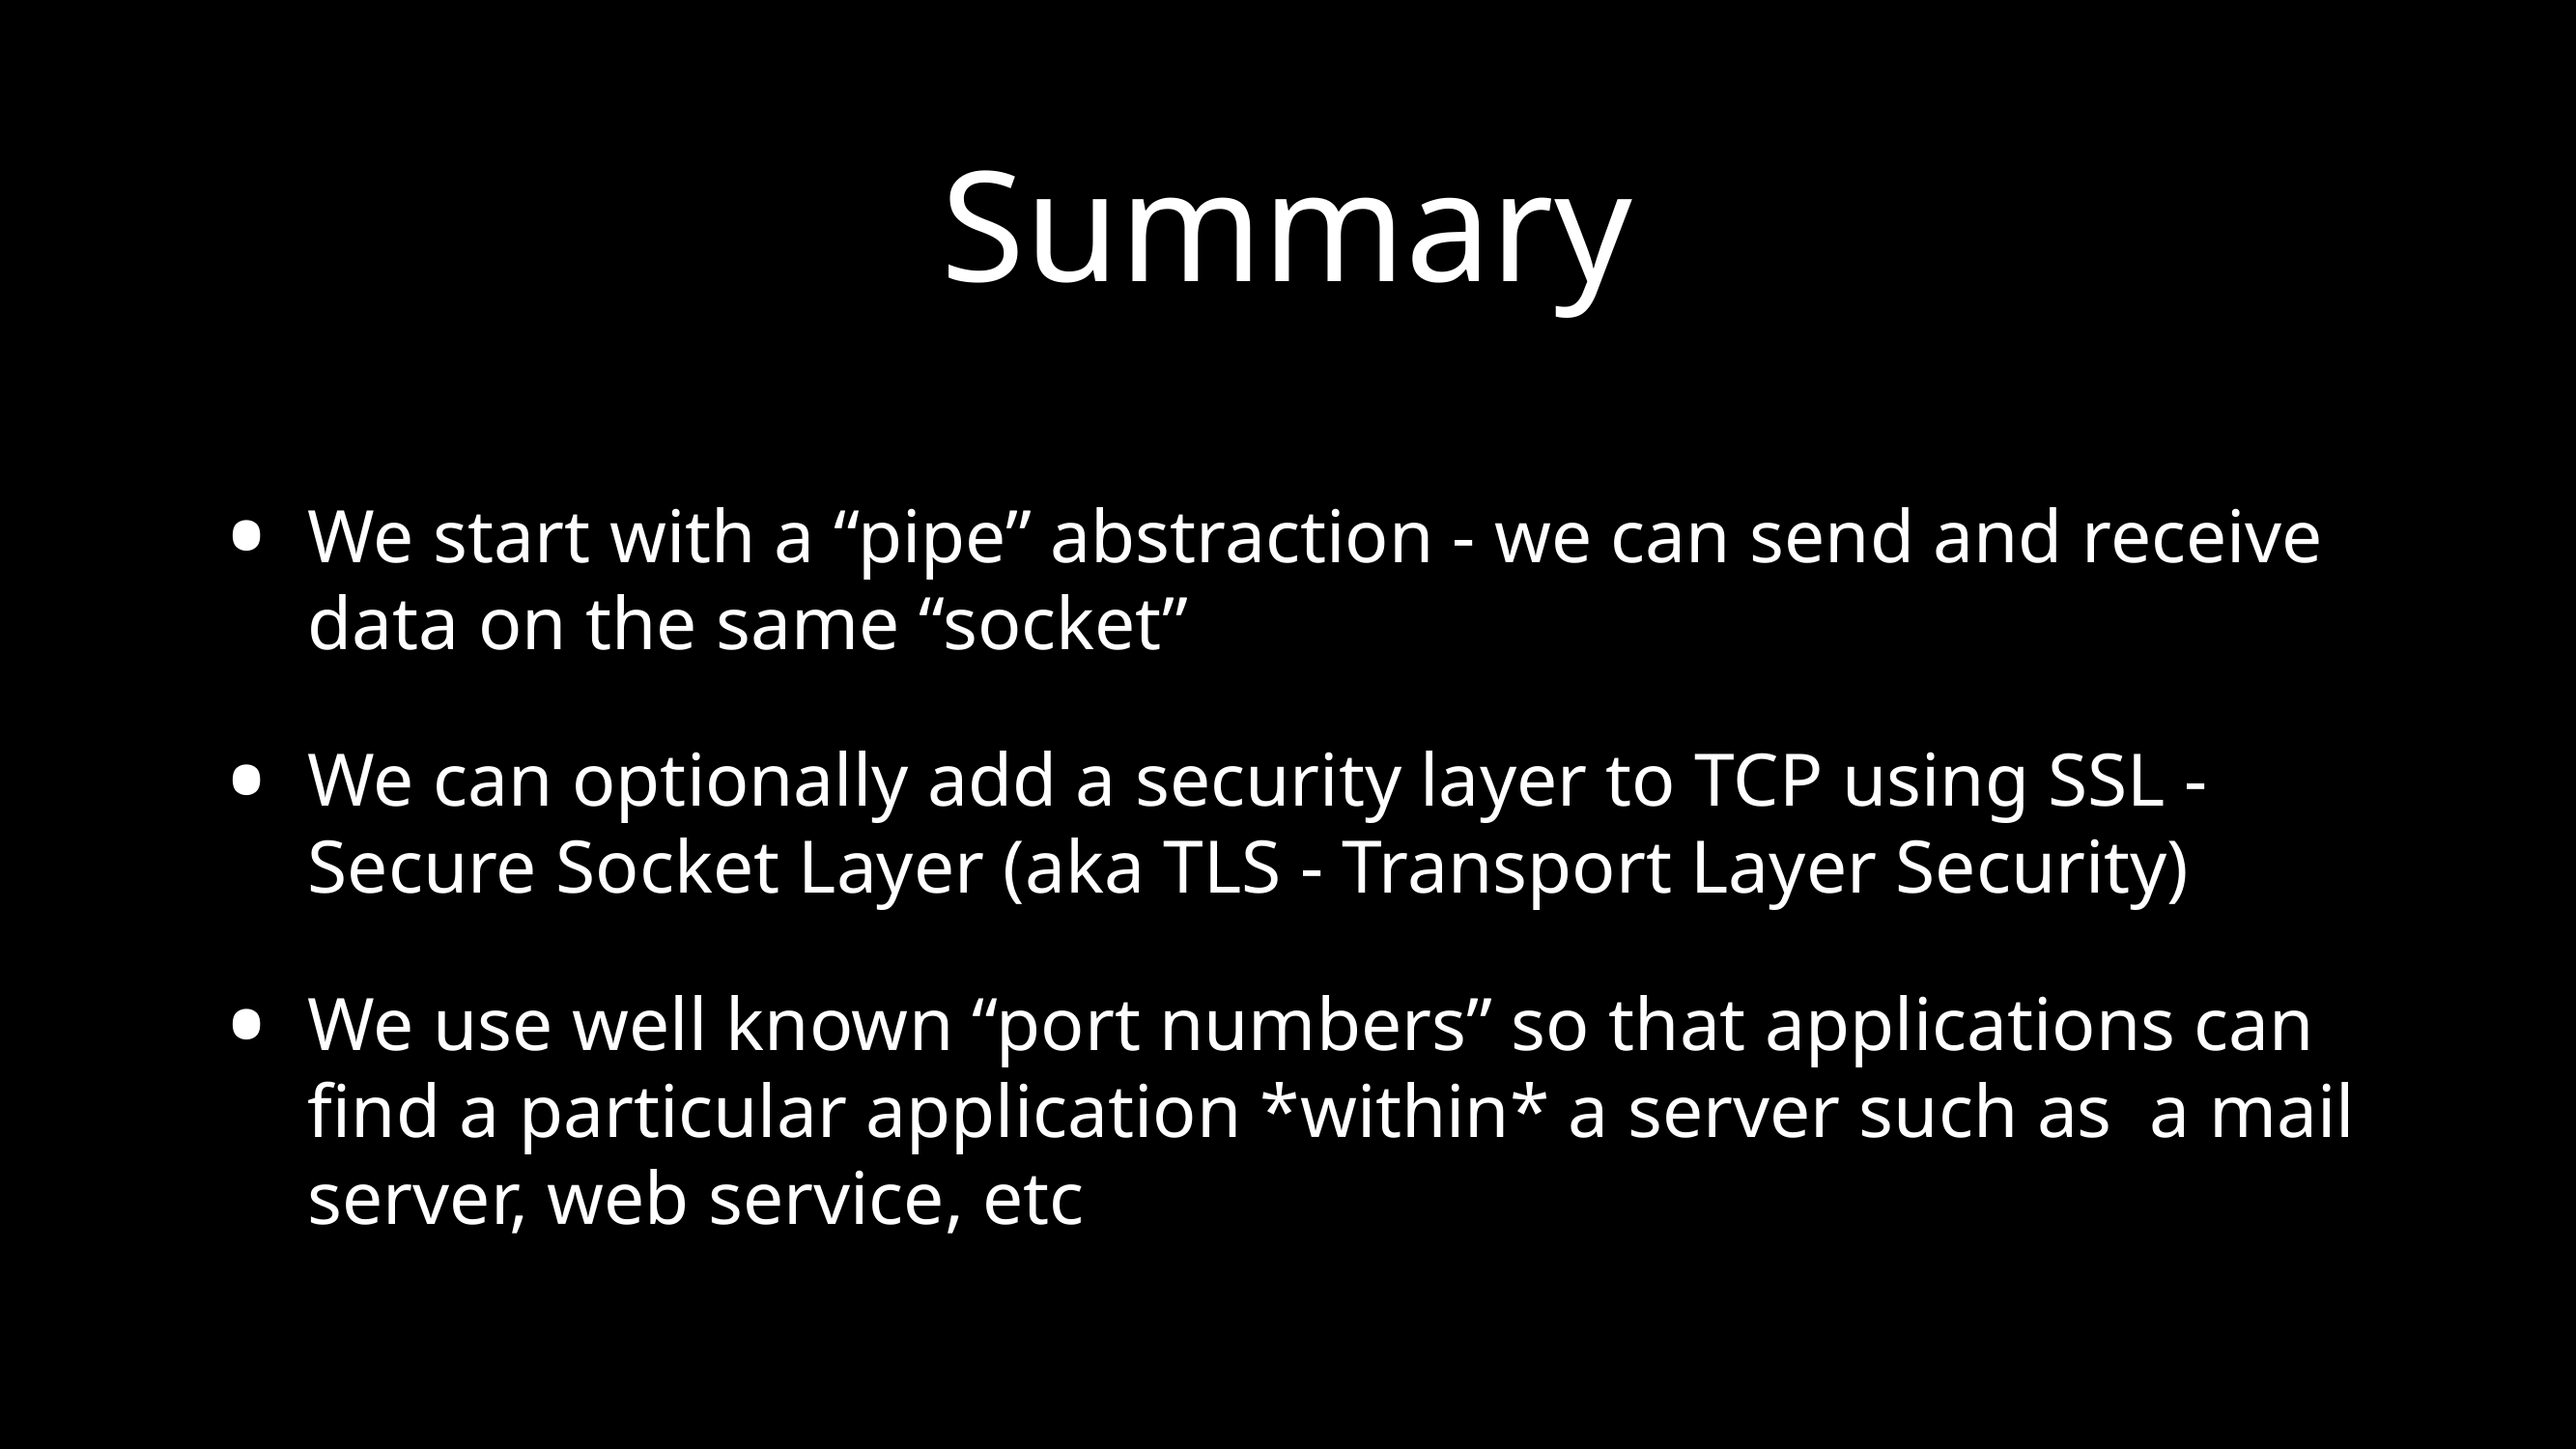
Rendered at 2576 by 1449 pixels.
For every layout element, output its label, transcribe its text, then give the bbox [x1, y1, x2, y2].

title Summary [183, 38, 2392, 403]
list We start with a “pipe” abstraction - we can send and receive data on the same “socket” We can optionally add a security layer to TCP using SSL - Secure Socket Layer (aka TLS - Transport Layer Security) We use well known “port numbers” so that applications can find a particular application *within* a server such as a mail server, web service, etc [183, 412, 2392, 1317]
